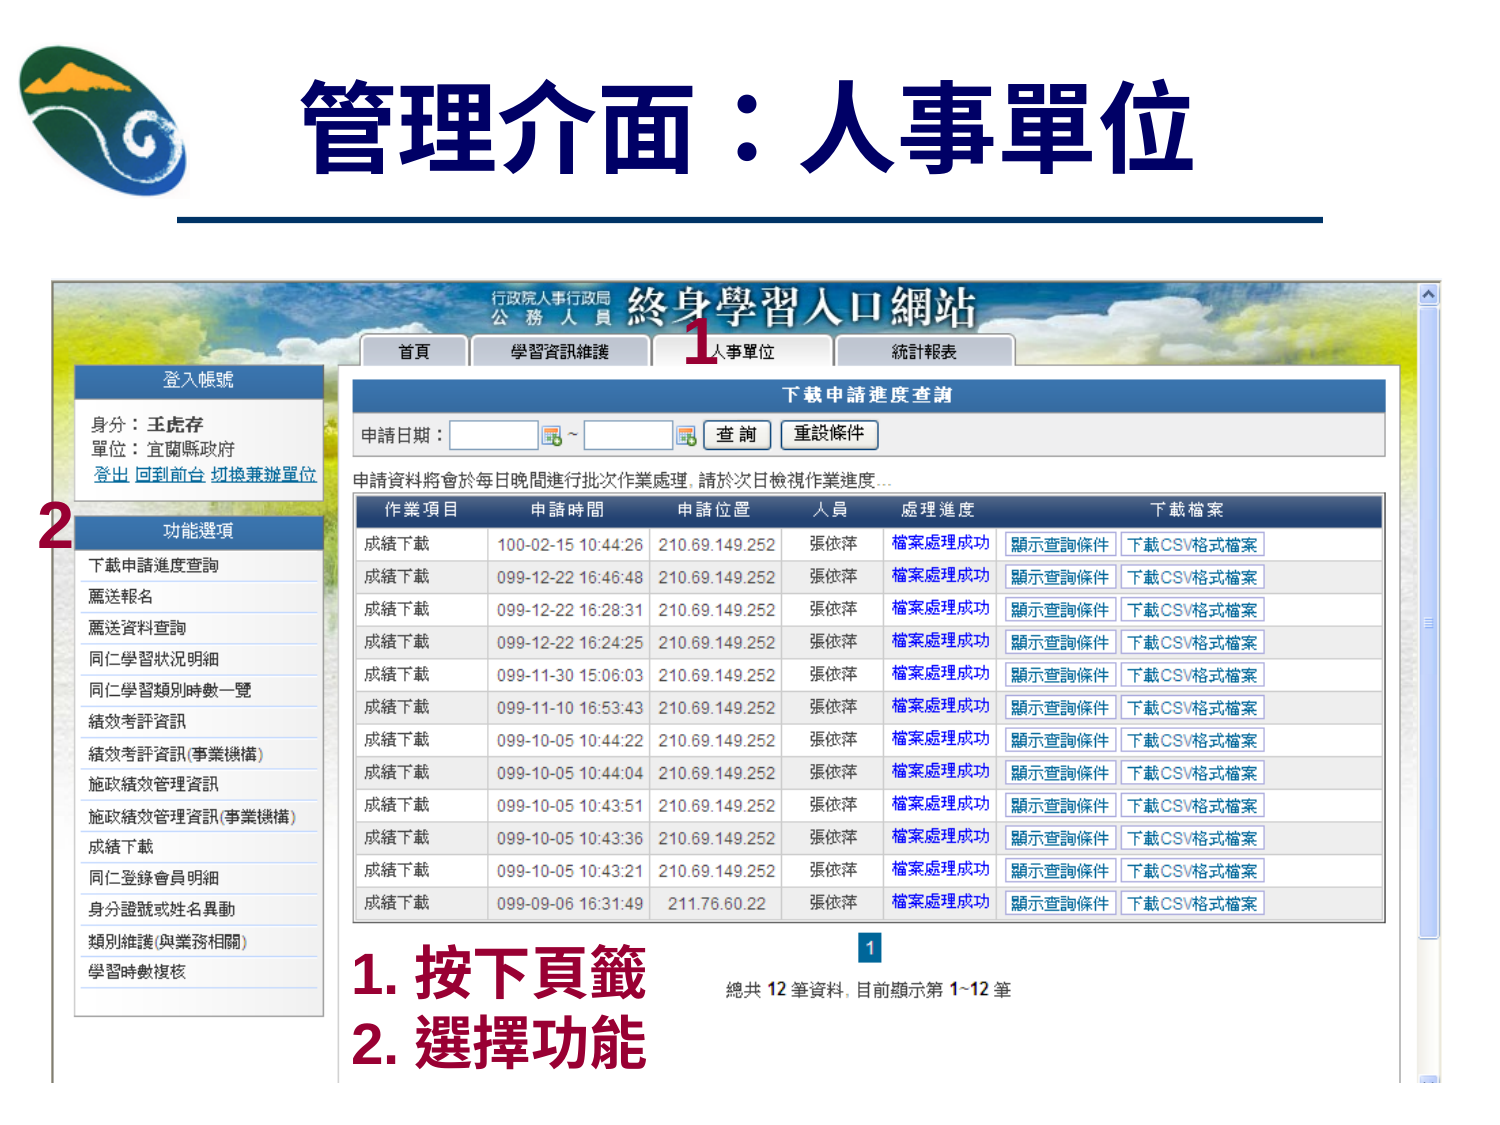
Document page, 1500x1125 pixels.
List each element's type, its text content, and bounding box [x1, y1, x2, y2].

picture [51, 278, 1443, 1083]
text_box 1 [667, 290, 739, 386]
picture [17, 42, 190, 199]
text_box 管理介面：人事單位 [110, 55, 1385, 196]
text_box 1.按下頁籤 2.選擇功能 [336, 928, 751, 1084]
text_box 2 [22, 474, 94, 570]
